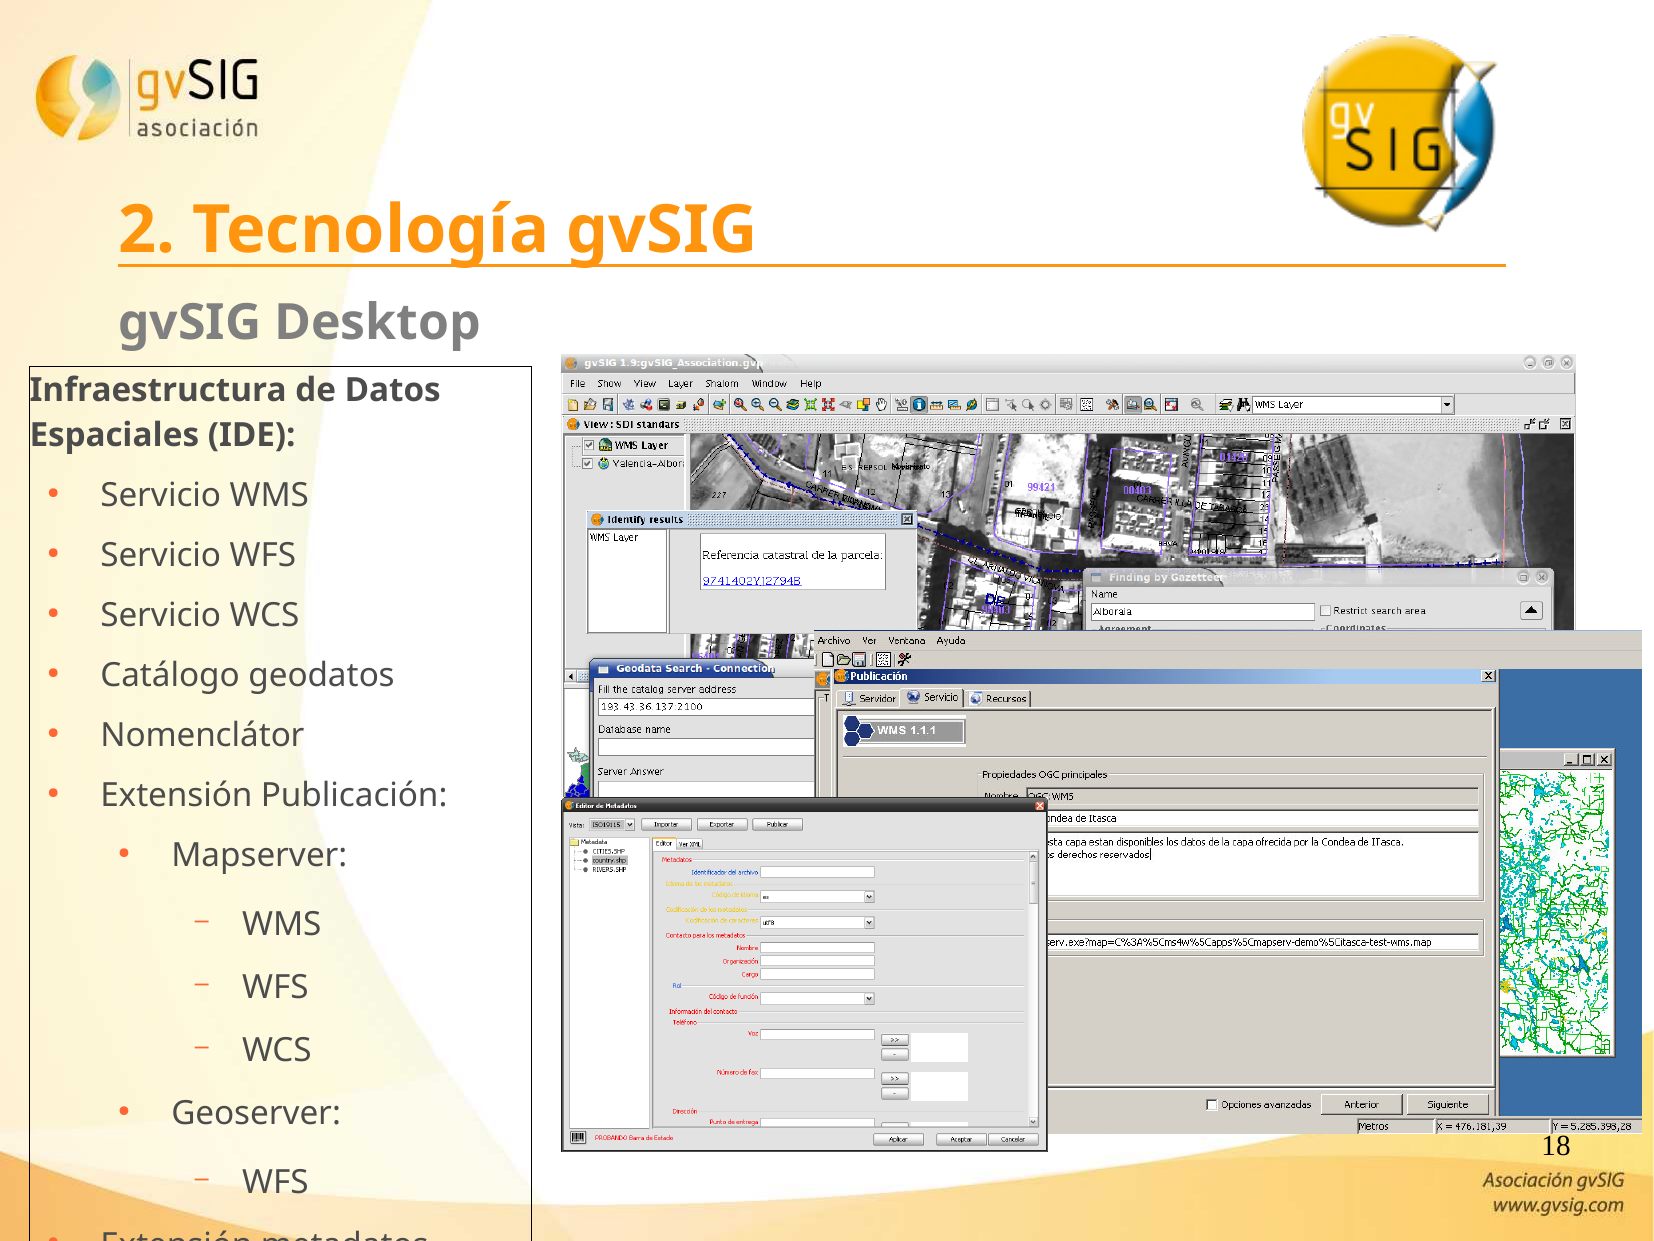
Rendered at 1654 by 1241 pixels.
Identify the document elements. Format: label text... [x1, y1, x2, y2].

title gvSIG Desktop [118, 276, 857, 365]
list Infraestructura de Datos Espaciales (IDE): Servicio WMS Servicio WFS Servicio WCS Catálogo geodatos Nomenclátor Extensión Publicación: Mapserver: WMS WFS WCS Geoserver: WFS Extensión metadatos [29, 366, 532, 1165]
picture [0, 0, 1654, 1241]
title 2. Tecnología gvSIG [118, 177, 1607, 276]
picture [30, 1165, 531, 1241]
